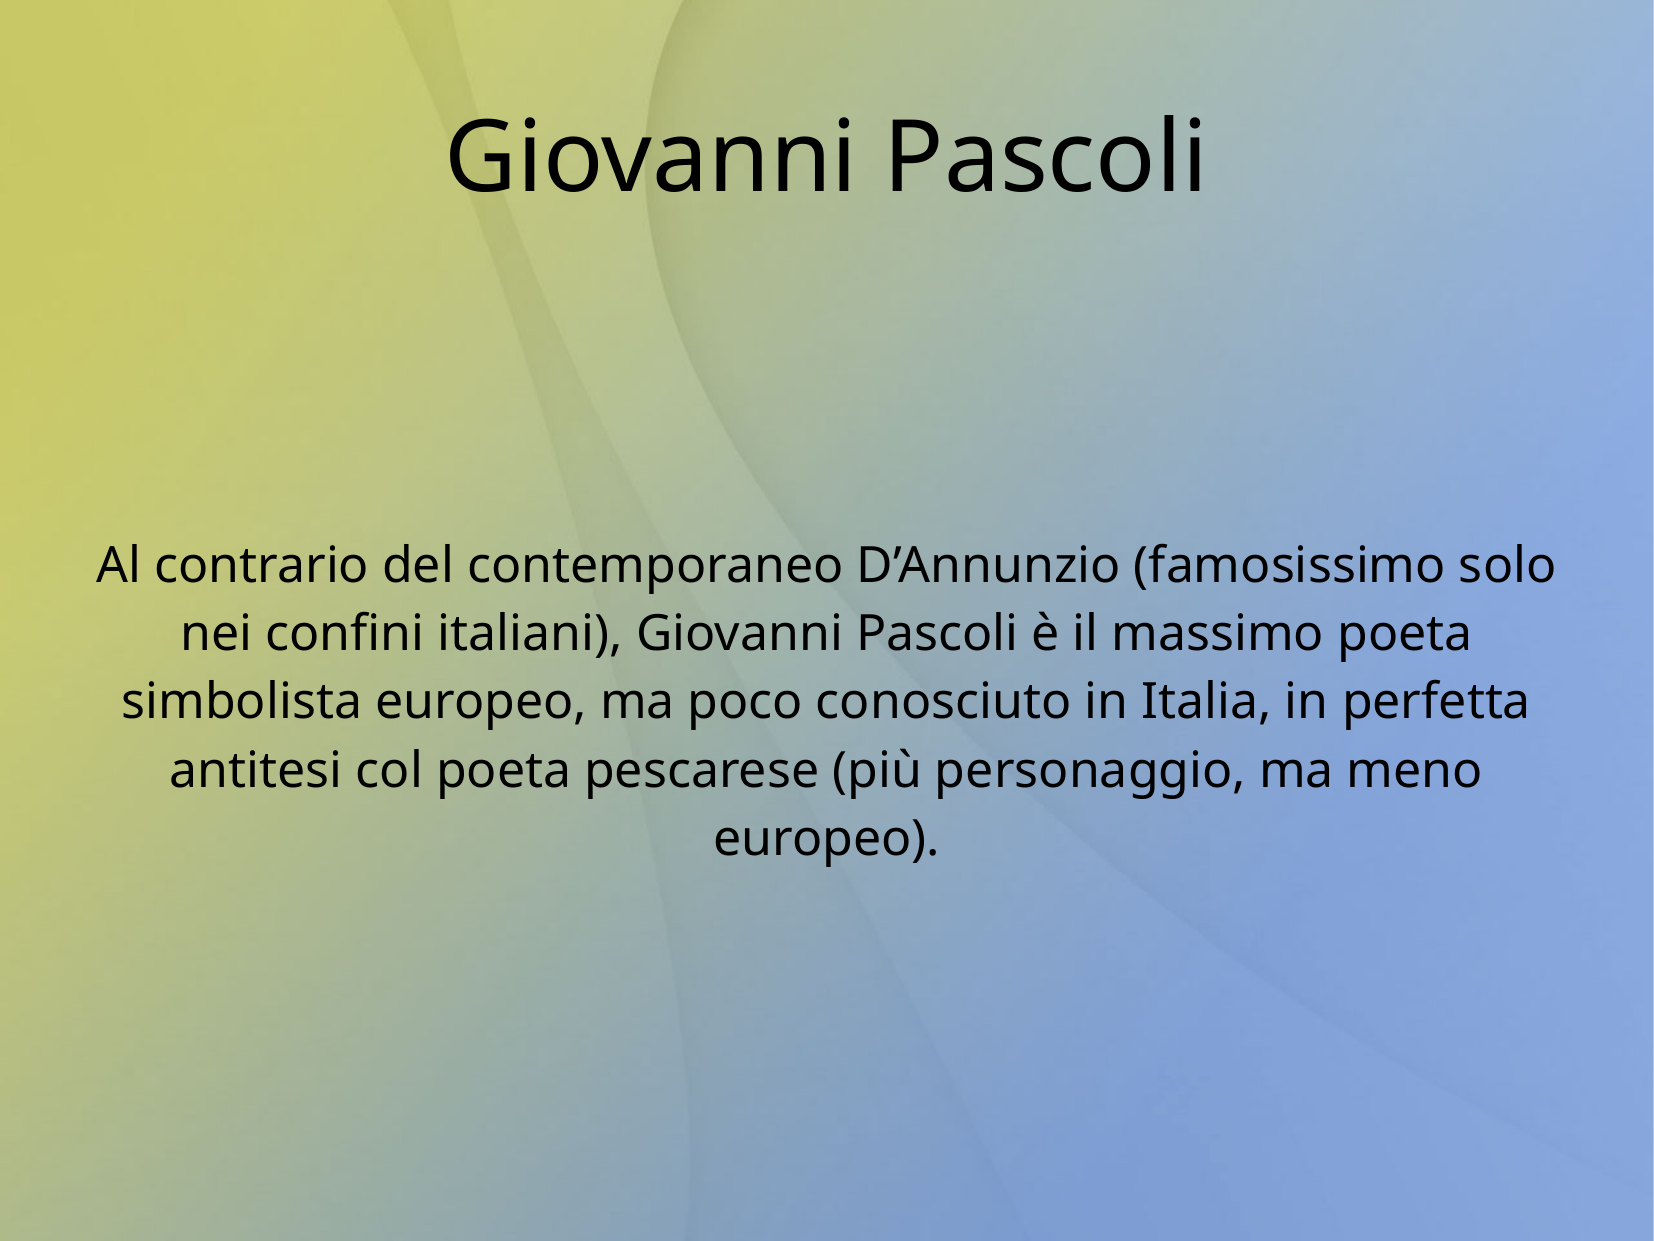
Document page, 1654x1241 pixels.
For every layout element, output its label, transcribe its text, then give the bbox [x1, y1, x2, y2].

picture [0, 0, 1654, 1241]
subtitle Al contrario del contemporaneo D’Annunzio (famosissimo solo nei confini italiani), Giovanni Pascoli è il massimo poeta simbolista europeo, ma poco conosciuto in Italia, in perfetta antitesi col poeta pescarese (più personaggio, ma meno europeo). [82, 290, 1571, 1109]
title Giovanni Pascoli [82, 49, 1571, 257]
